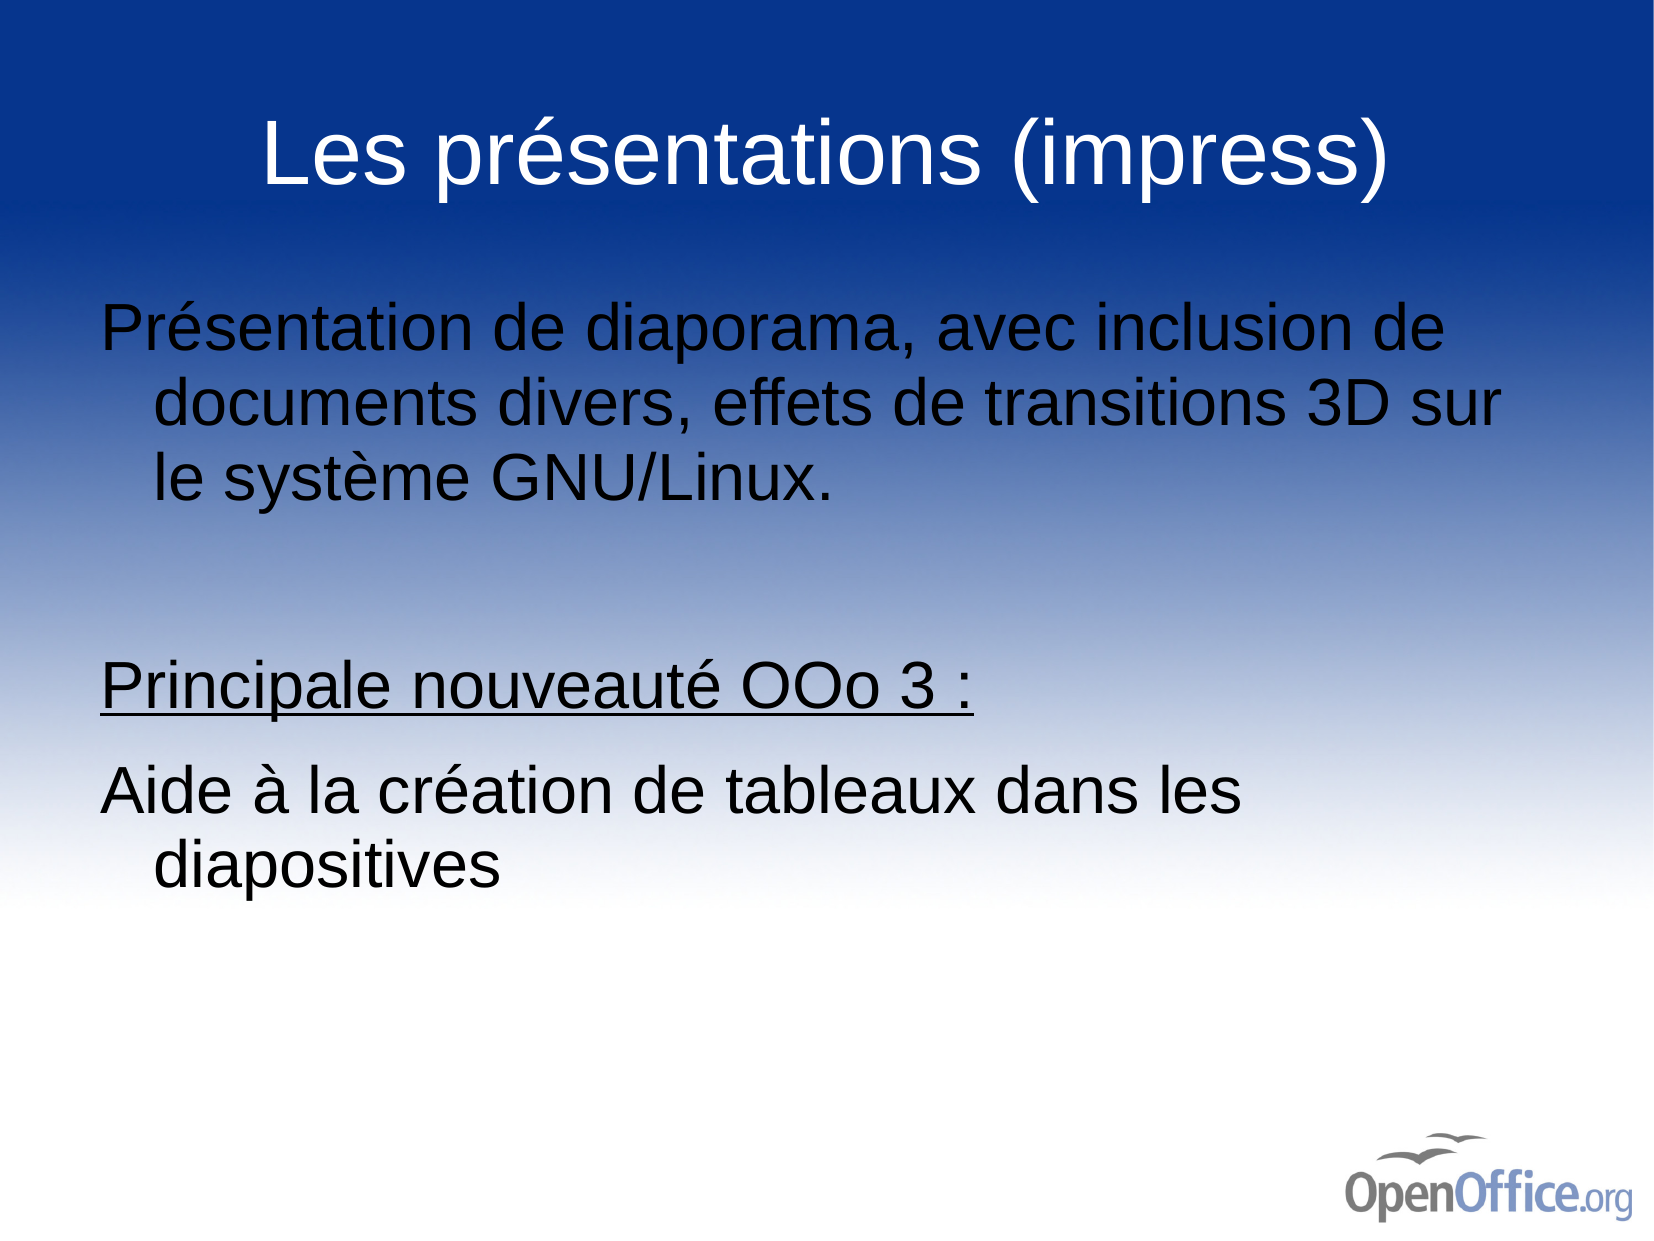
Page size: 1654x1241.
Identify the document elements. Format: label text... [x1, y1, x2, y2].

picture [0, 0, 1654, 1241]
list Présentation de diaporama, avec inclusion de documents divers, effets de transitions 3D sur le système GNU/Linux. Principale nouveauté OOo 3 : Aide à la création de tableaux dans les diapositives [82, 290, 1571, 1109]
title Les présentations (impress) [82, 49, 1571, 257]
